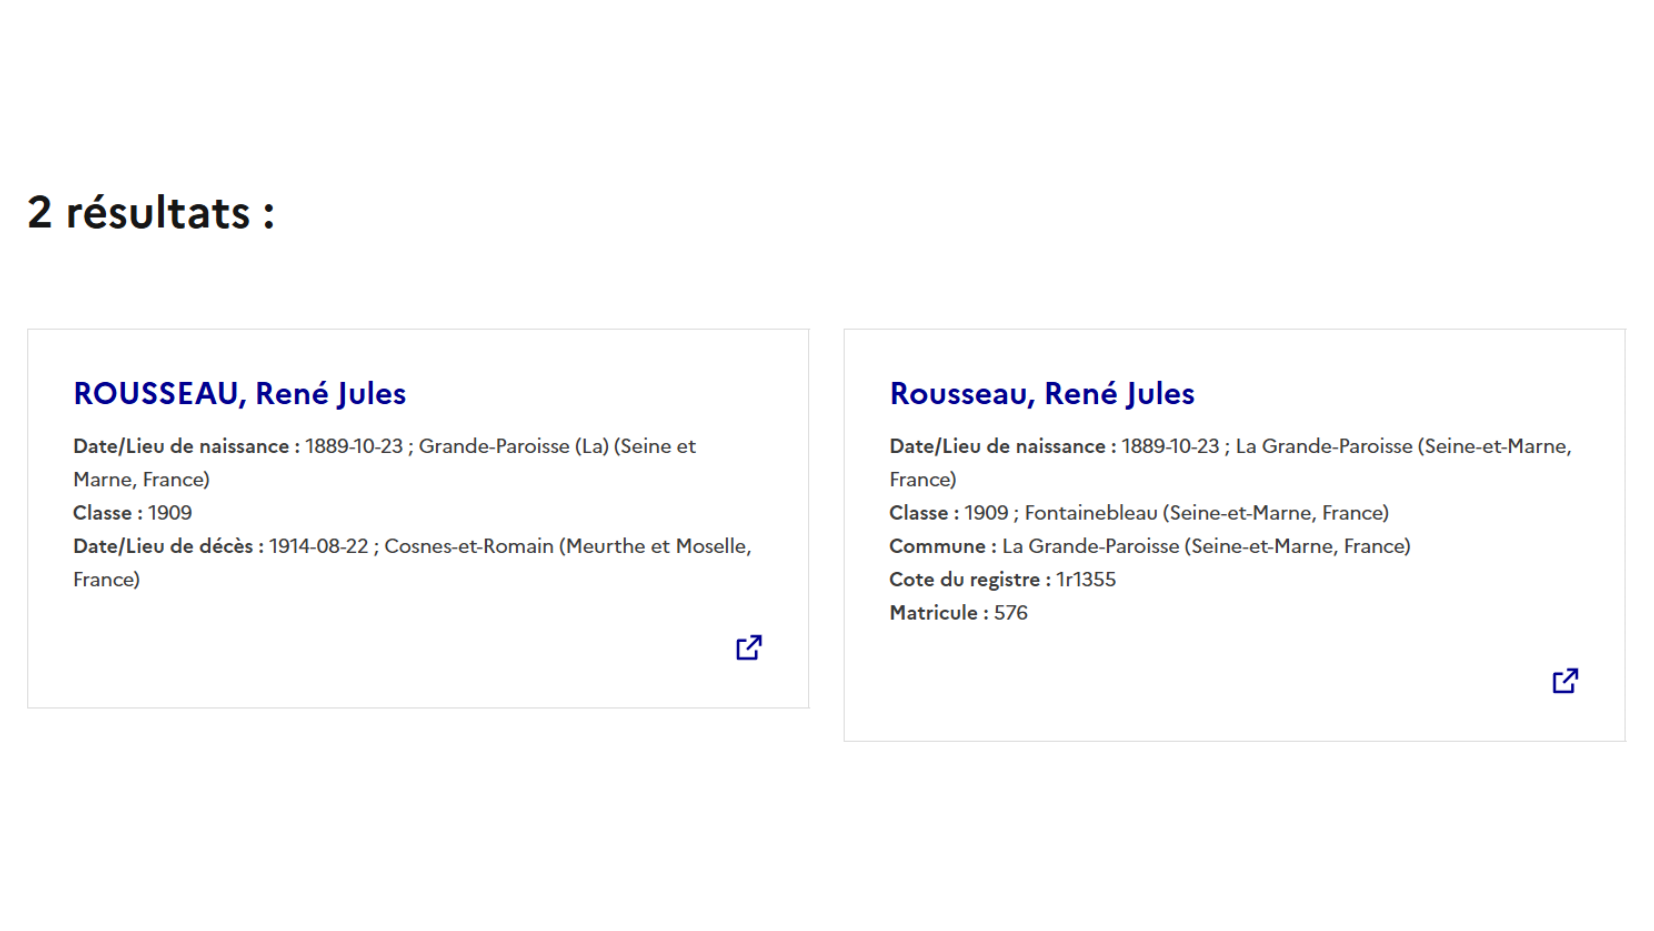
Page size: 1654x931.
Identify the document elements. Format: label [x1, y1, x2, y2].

picture [5, 172, 1654, 764]
